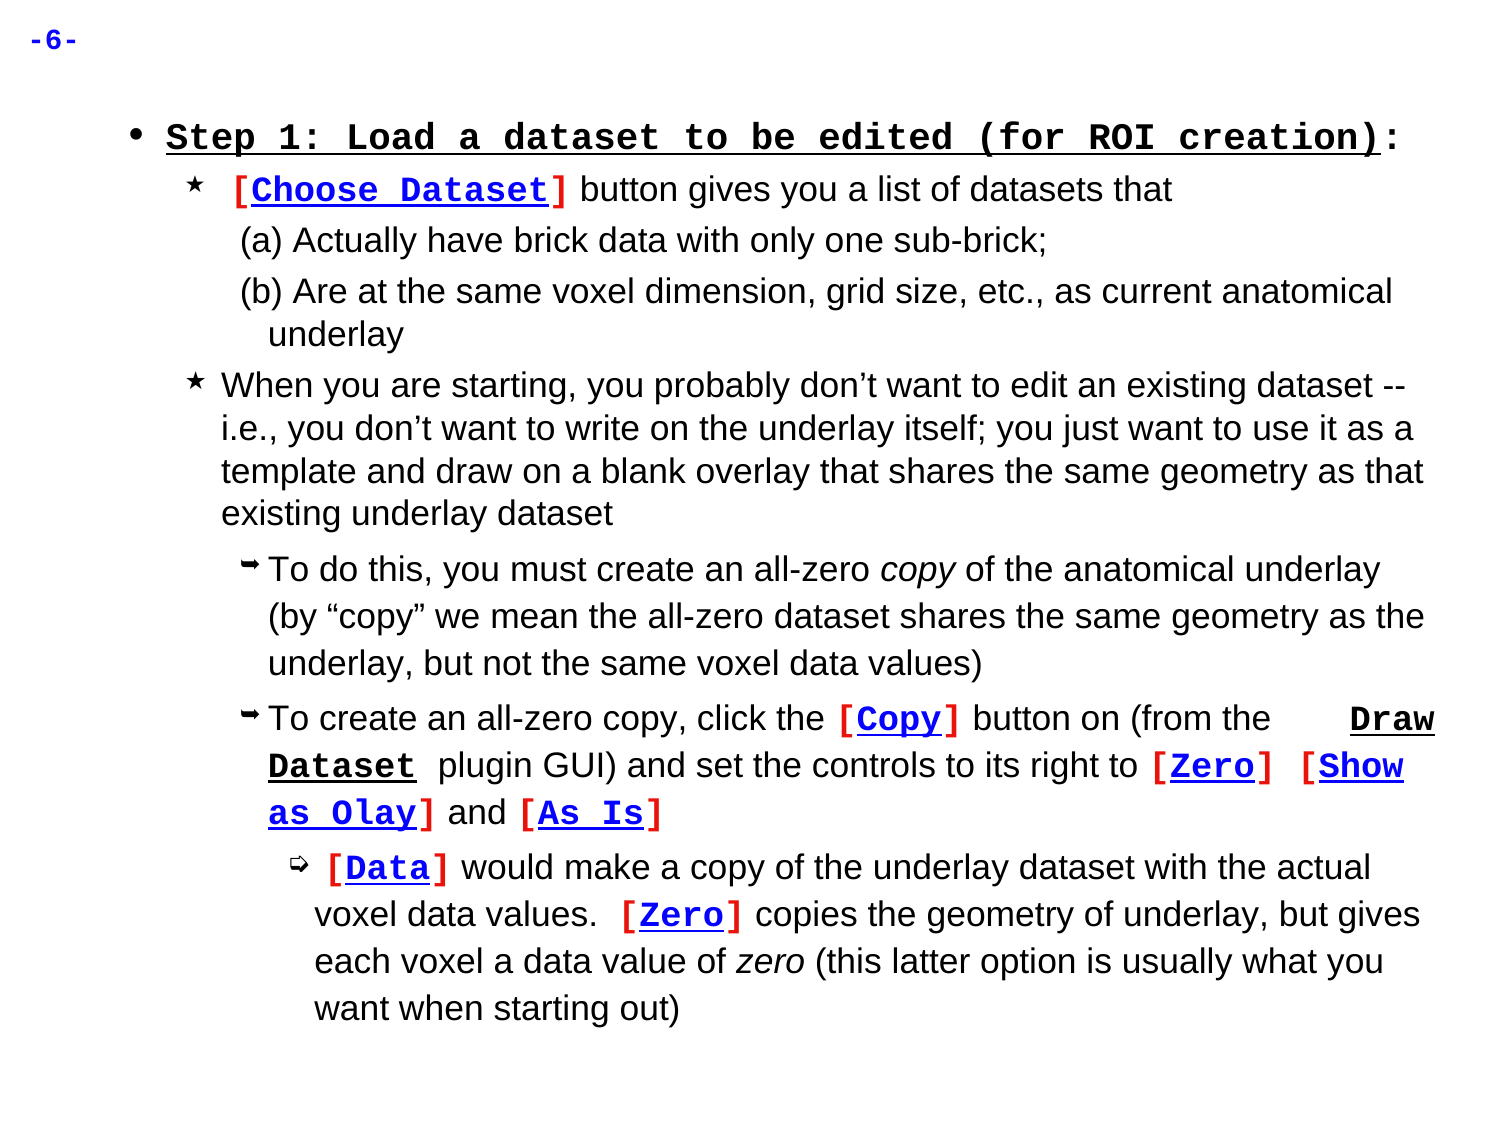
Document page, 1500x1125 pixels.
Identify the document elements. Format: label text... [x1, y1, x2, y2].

list Step 1: Load a dataset to be edited (for ROI creation): [Choose Dataset] button gives you a list of datasets that (a) Actually have brick data with only one sub-brick; (b) Are at the same voxel dimension, grid size, etc., as current anatomical underlay When you are starting, you probably don’t want to edit an existing dataset -- i.e., you don’t want to write on the underlay itself; you just want to use it as a template and draw on a blank overlay that shares the same geometry as that existing underlay dataset To do this, you must create an all-zero copy of the anatomical underlay (by “copy” we mean the all-zero dataset shares the same geometry as the underlay, but not the same voxel data values) To create an all-zero copy, click the [Copy] button on (from the Draw Dataset plugin GUI) and set the controls to its right to [Zero] [Show as Olay] and [As Is] [Data] would make a copy of the underlay dataset with the actual voxel data values. [Zero] copies the geometry of underlay, but gives each voxel a data value of zero (this latter option is usually what you want when starting out) [112, 99, 1450, 1088]
